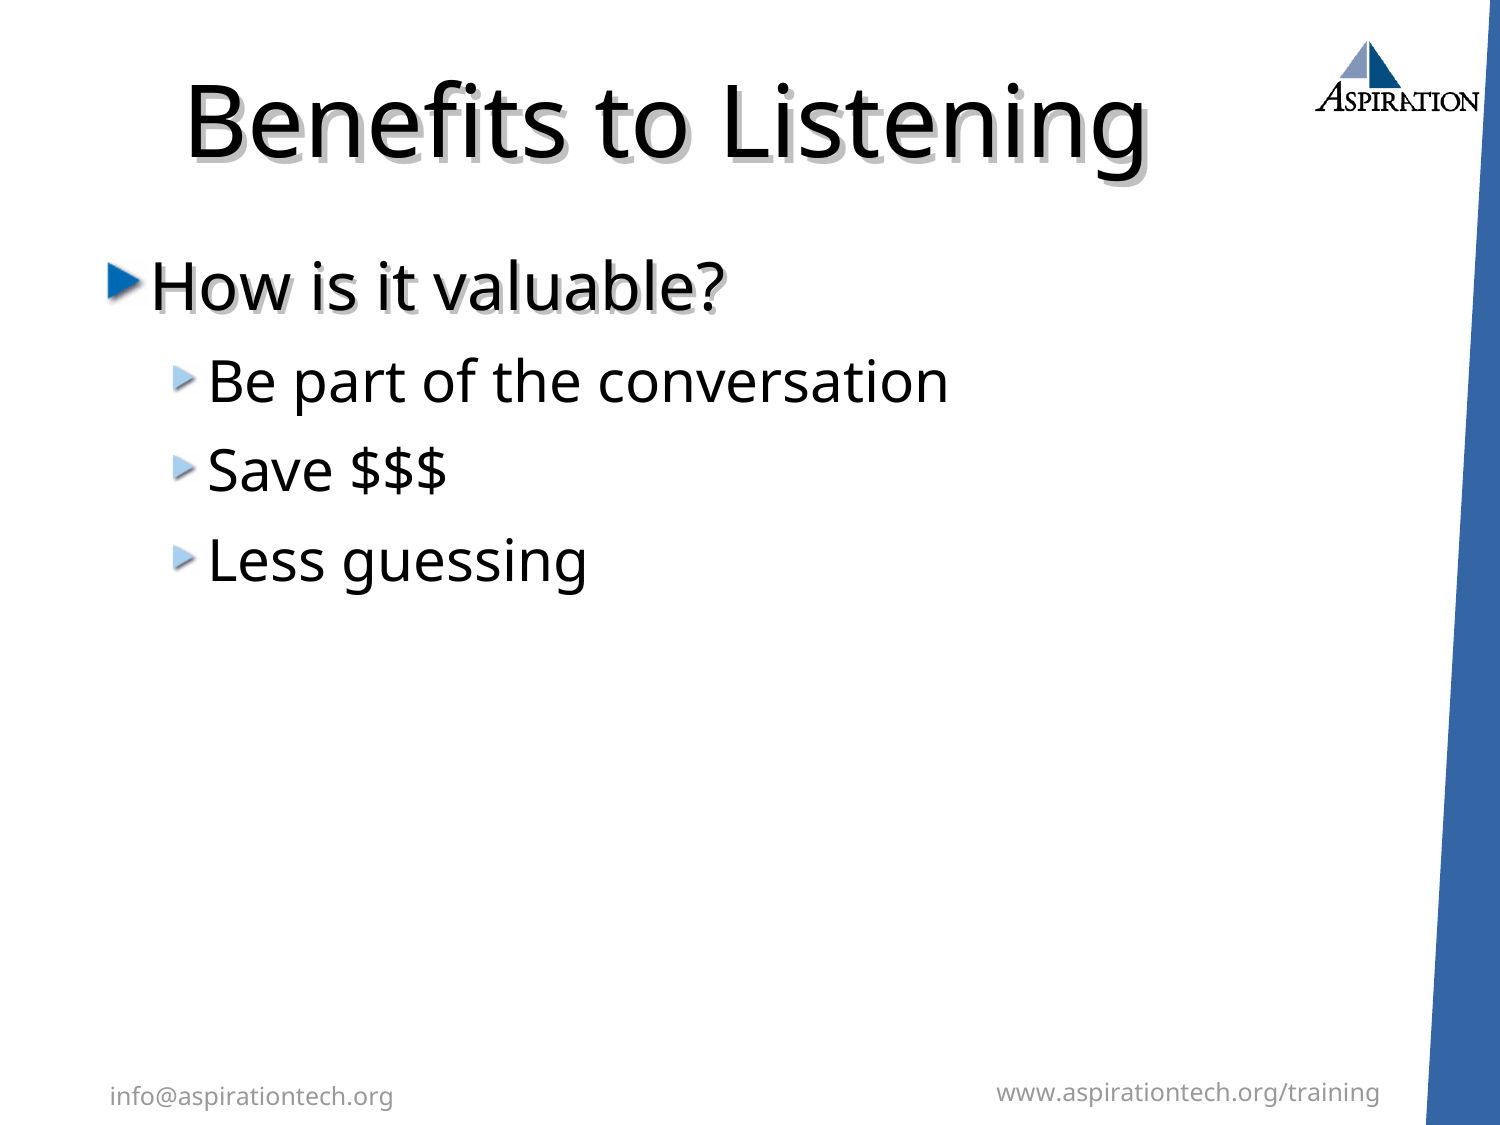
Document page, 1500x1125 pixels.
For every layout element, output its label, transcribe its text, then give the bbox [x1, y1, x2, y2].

picture [1315, 41, 1480, 120]
title Benefits to Listening [49, 19, 1284, 206]
list How is it valuable? Be part of the conversation Save $$$ Less guessing [49, 238, 1447, 892]
